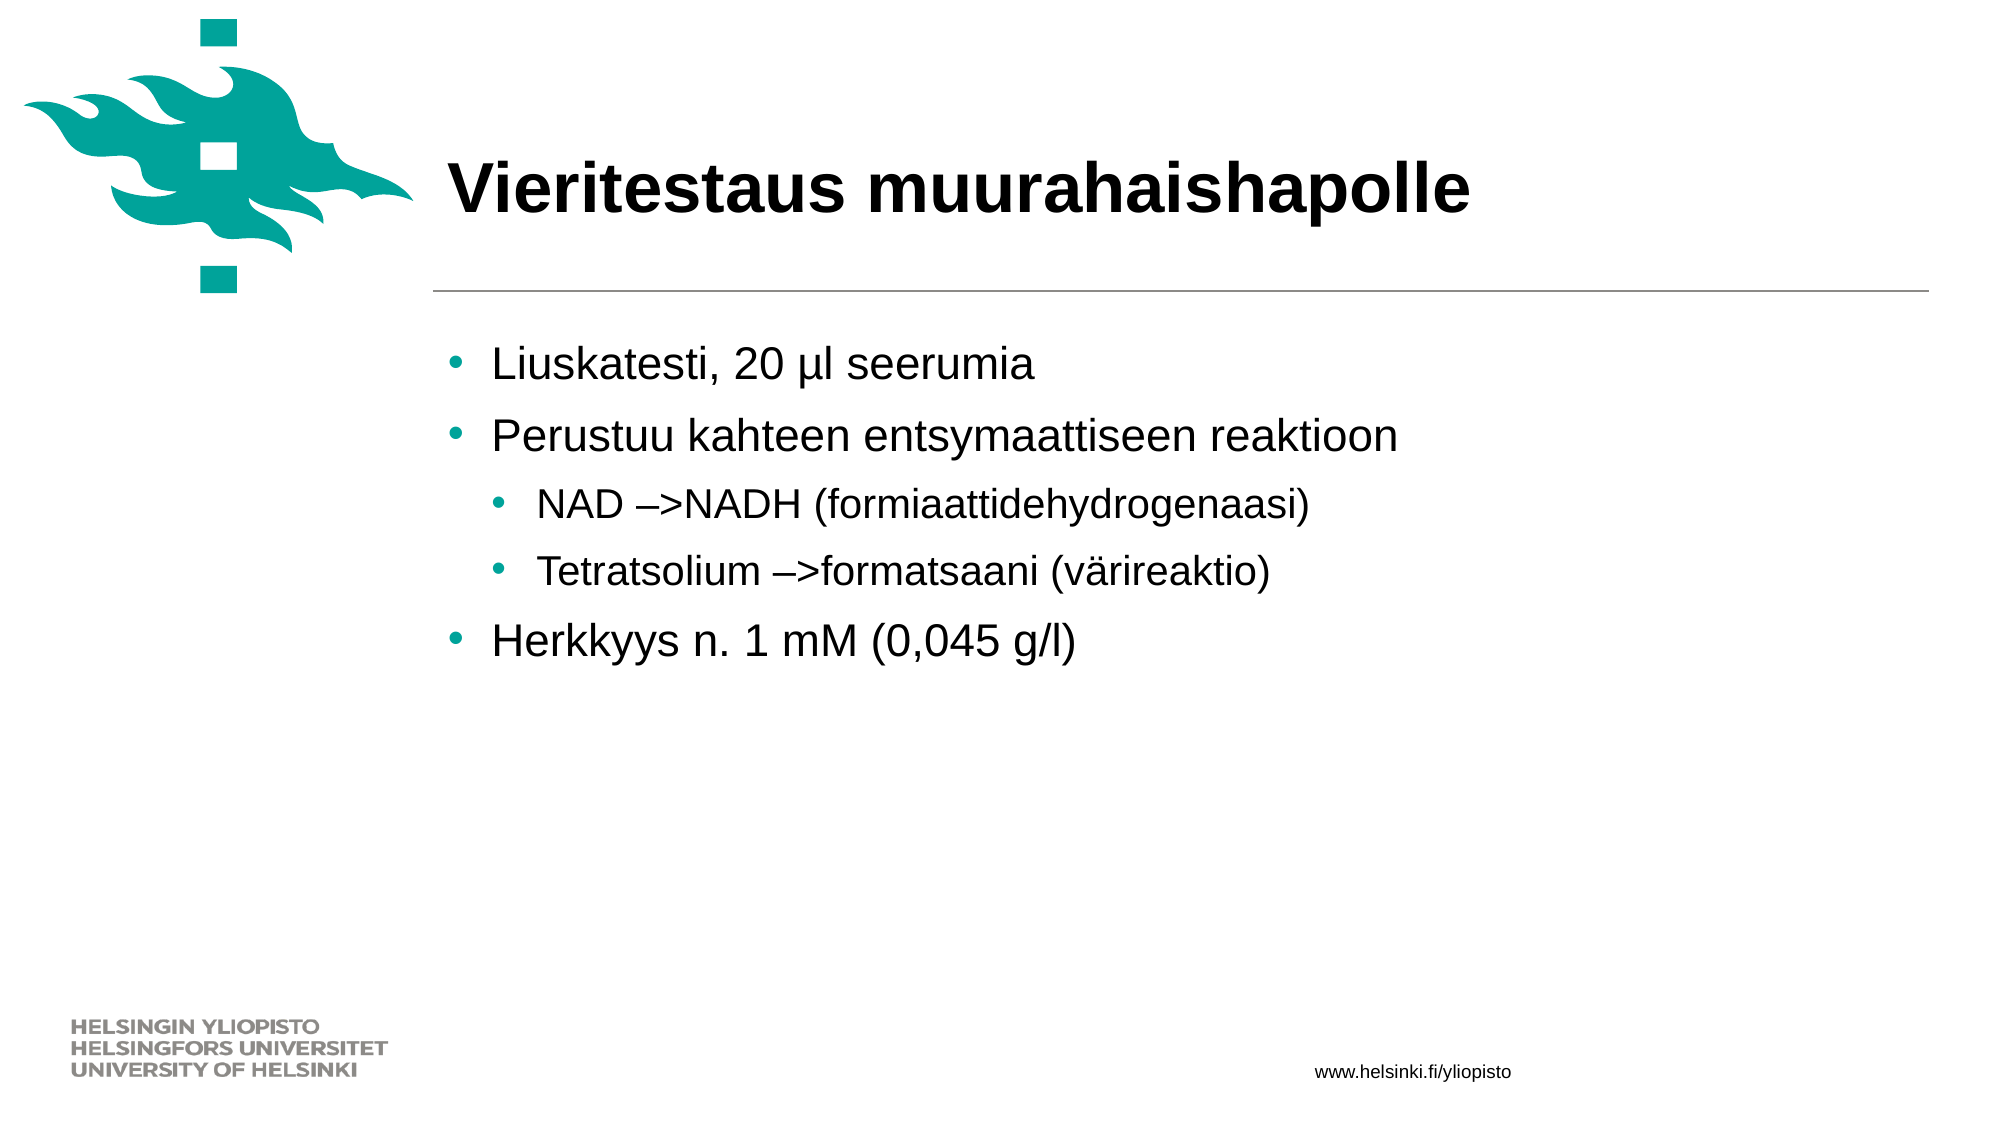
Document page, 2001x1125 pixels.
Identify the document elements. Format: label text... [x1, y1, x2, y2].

title Vieritestaus muurahaishapolle [432, 90, 1930, 279]
list Liuskatesti, 20 µl seerumia Perustuu kahteen entsymaattiseen reaktioon NAD –>NADH (formiaattidehydrogenaasi) Tetratsolium –>formatsaani (värireaktio) Herkkyys n. 1 mM (0,045 g/l) [432, 326, 1930, 988]
picture [70, 1017, 389, 1079]
